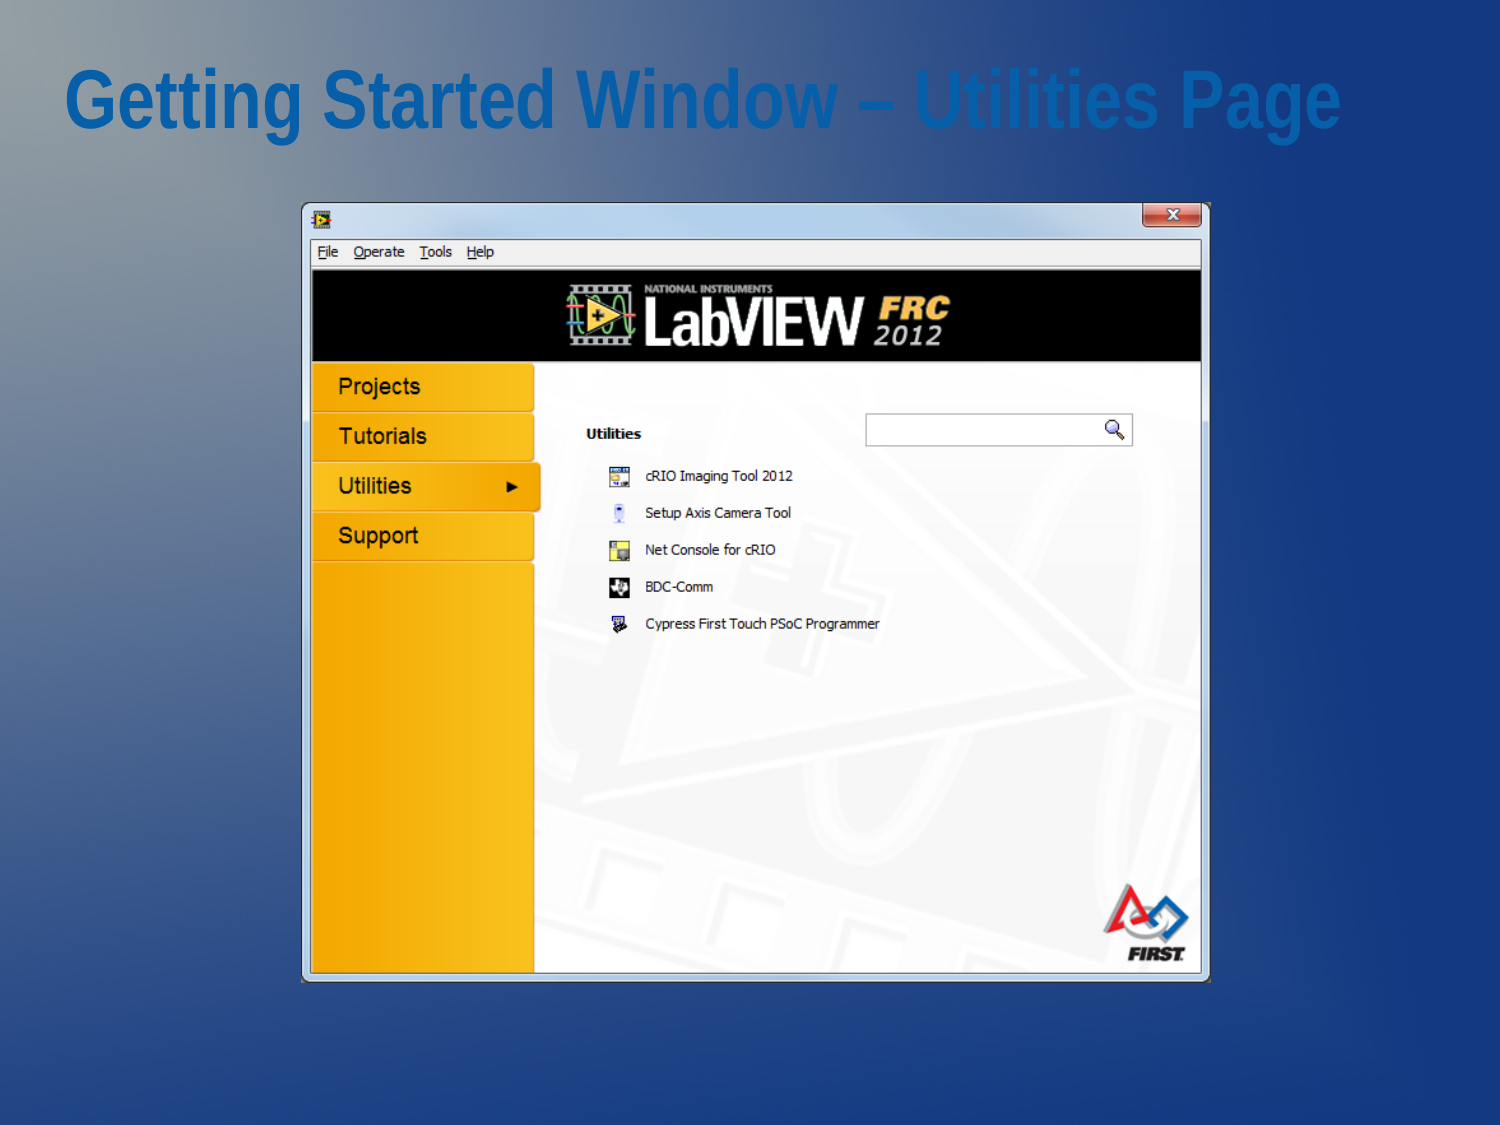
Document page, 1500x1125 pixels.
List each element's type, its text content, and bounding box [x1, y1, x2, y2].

title Getting Started Window – Utilities Page [50, 37, 1438, 225]
picture [0, 0, 1500, 1125]
